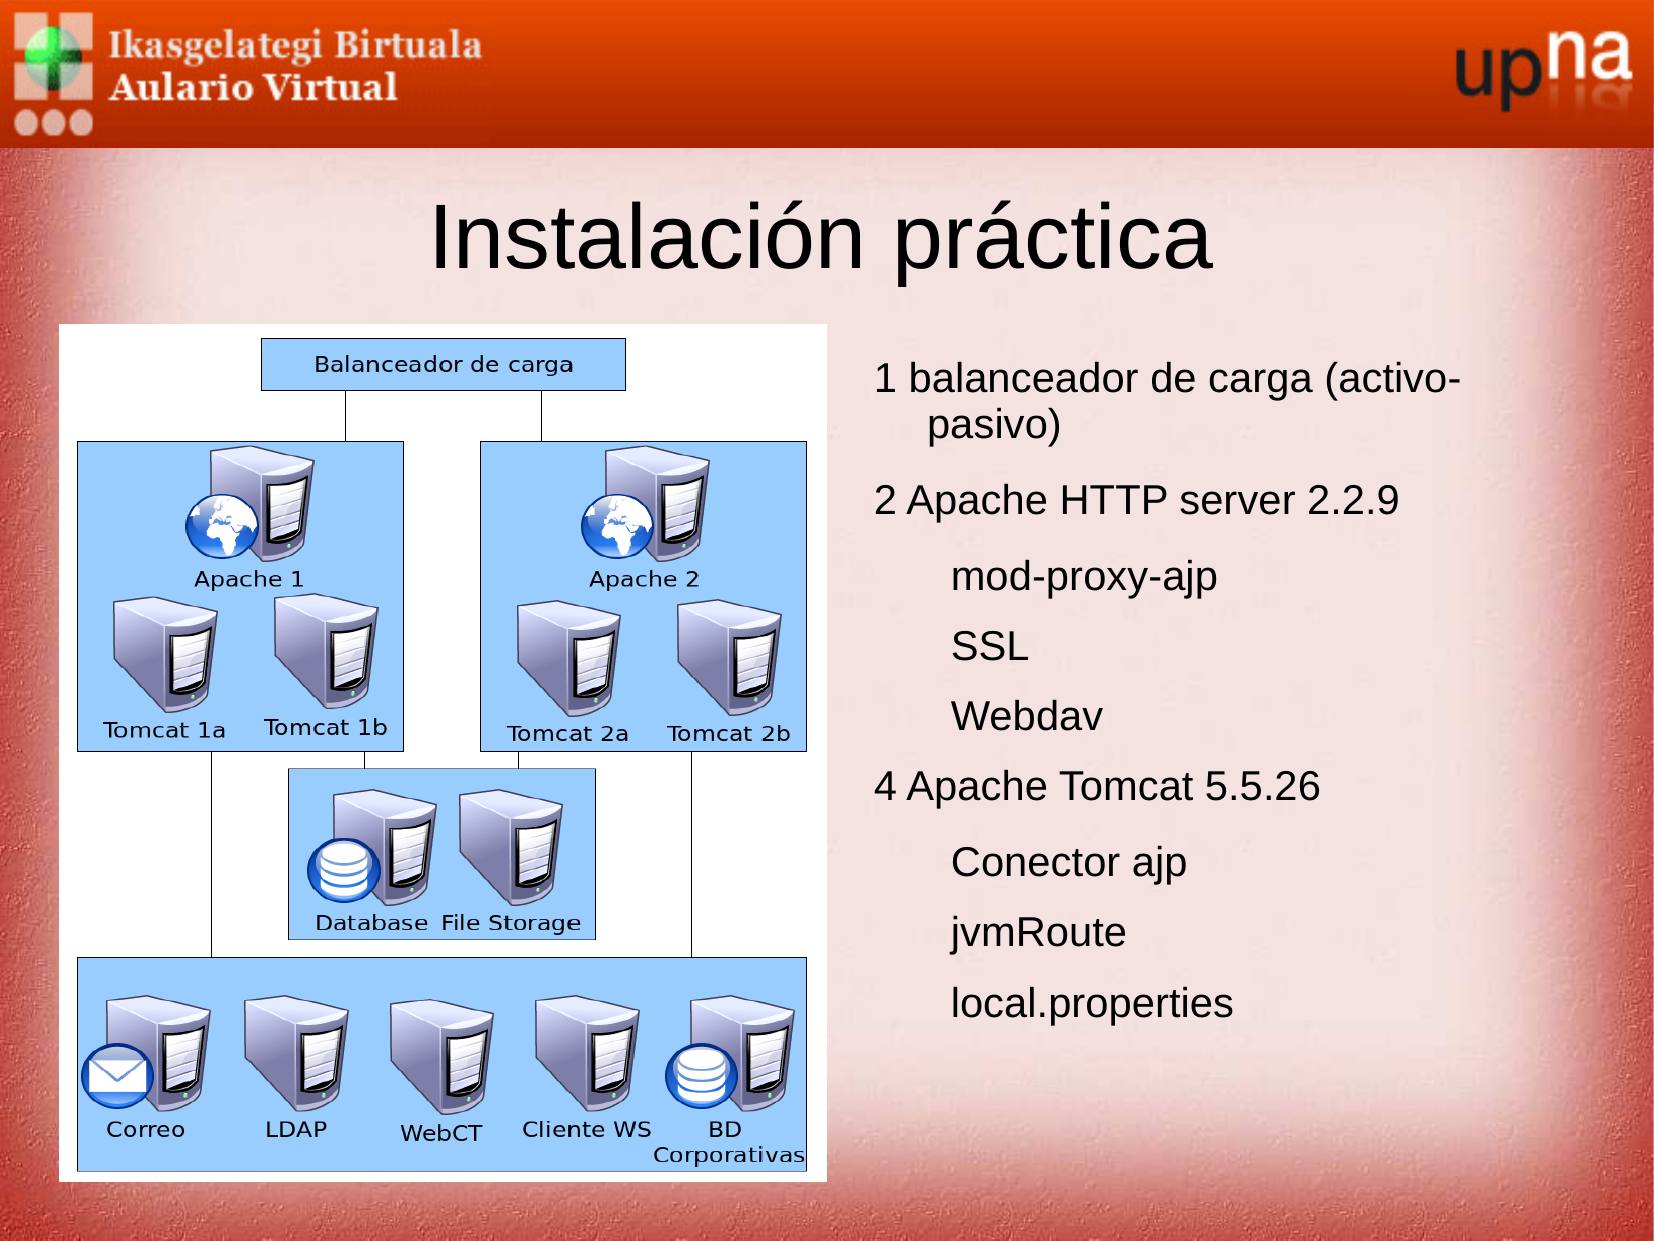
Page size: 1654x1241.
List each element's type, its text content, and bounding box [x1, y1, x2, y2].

title Instalación práctica [77, 147, 1566, 325]
list 1 balanceador de carga (activo-pasivo) 2 Apache HTTP server 2.2.9 mod-proxy-ajp SSL Webdav 4 Apache Tomcat 5.5.26 Conector ajp jvmRoute local.properties [856, 354, 1565, 1211]
picture [0, 0, 1654, 1241]
